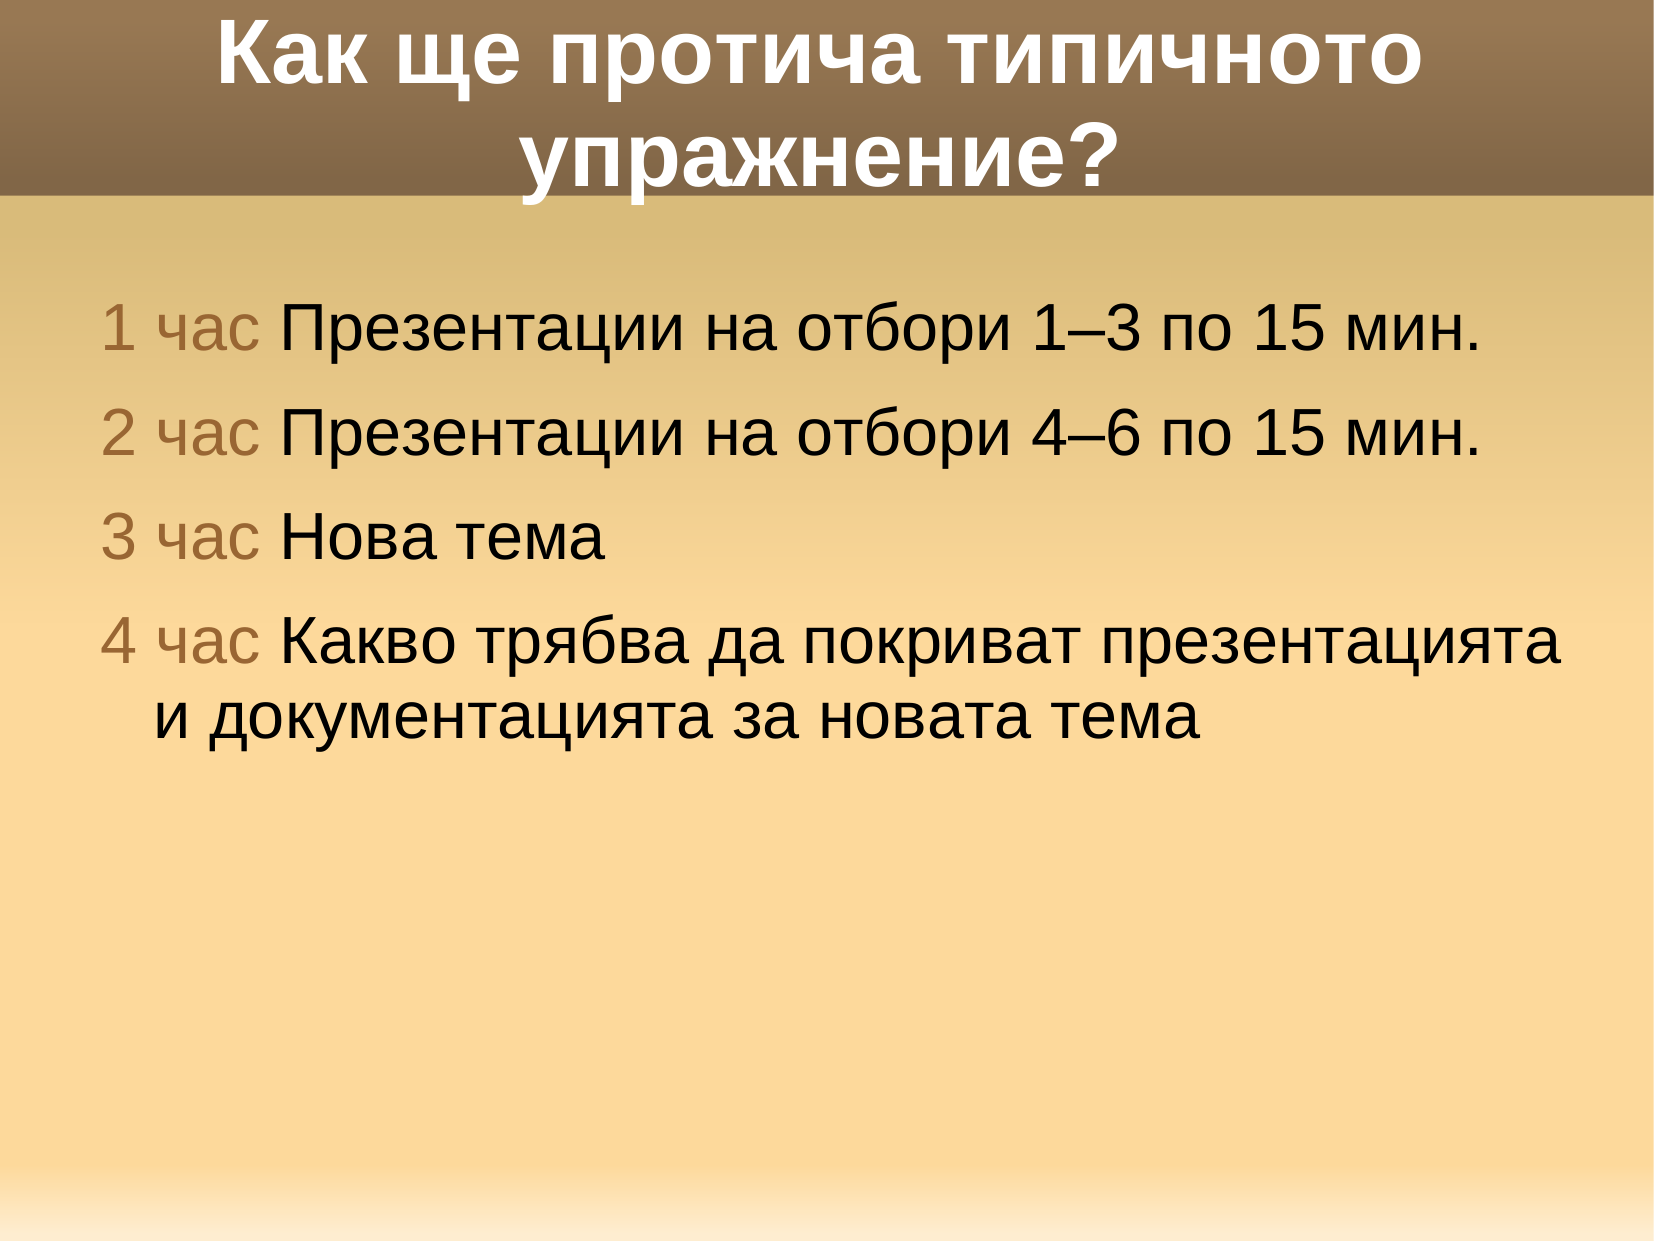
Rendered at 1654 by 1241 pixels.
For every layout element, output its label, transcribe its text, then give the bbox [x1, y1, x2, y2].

picture [0, 0, 1654, 1241]
title Как ще протича типичното упражнение? [76, 0, 1565, 207]
list Презентации на отбори 1–3 по 15 мин. Презентации на отбори 4–6 по 15 мин. Нова тема Какво трябва да покриват презентацията и документацията за новата тема [82, 290, 1571, 1094]
